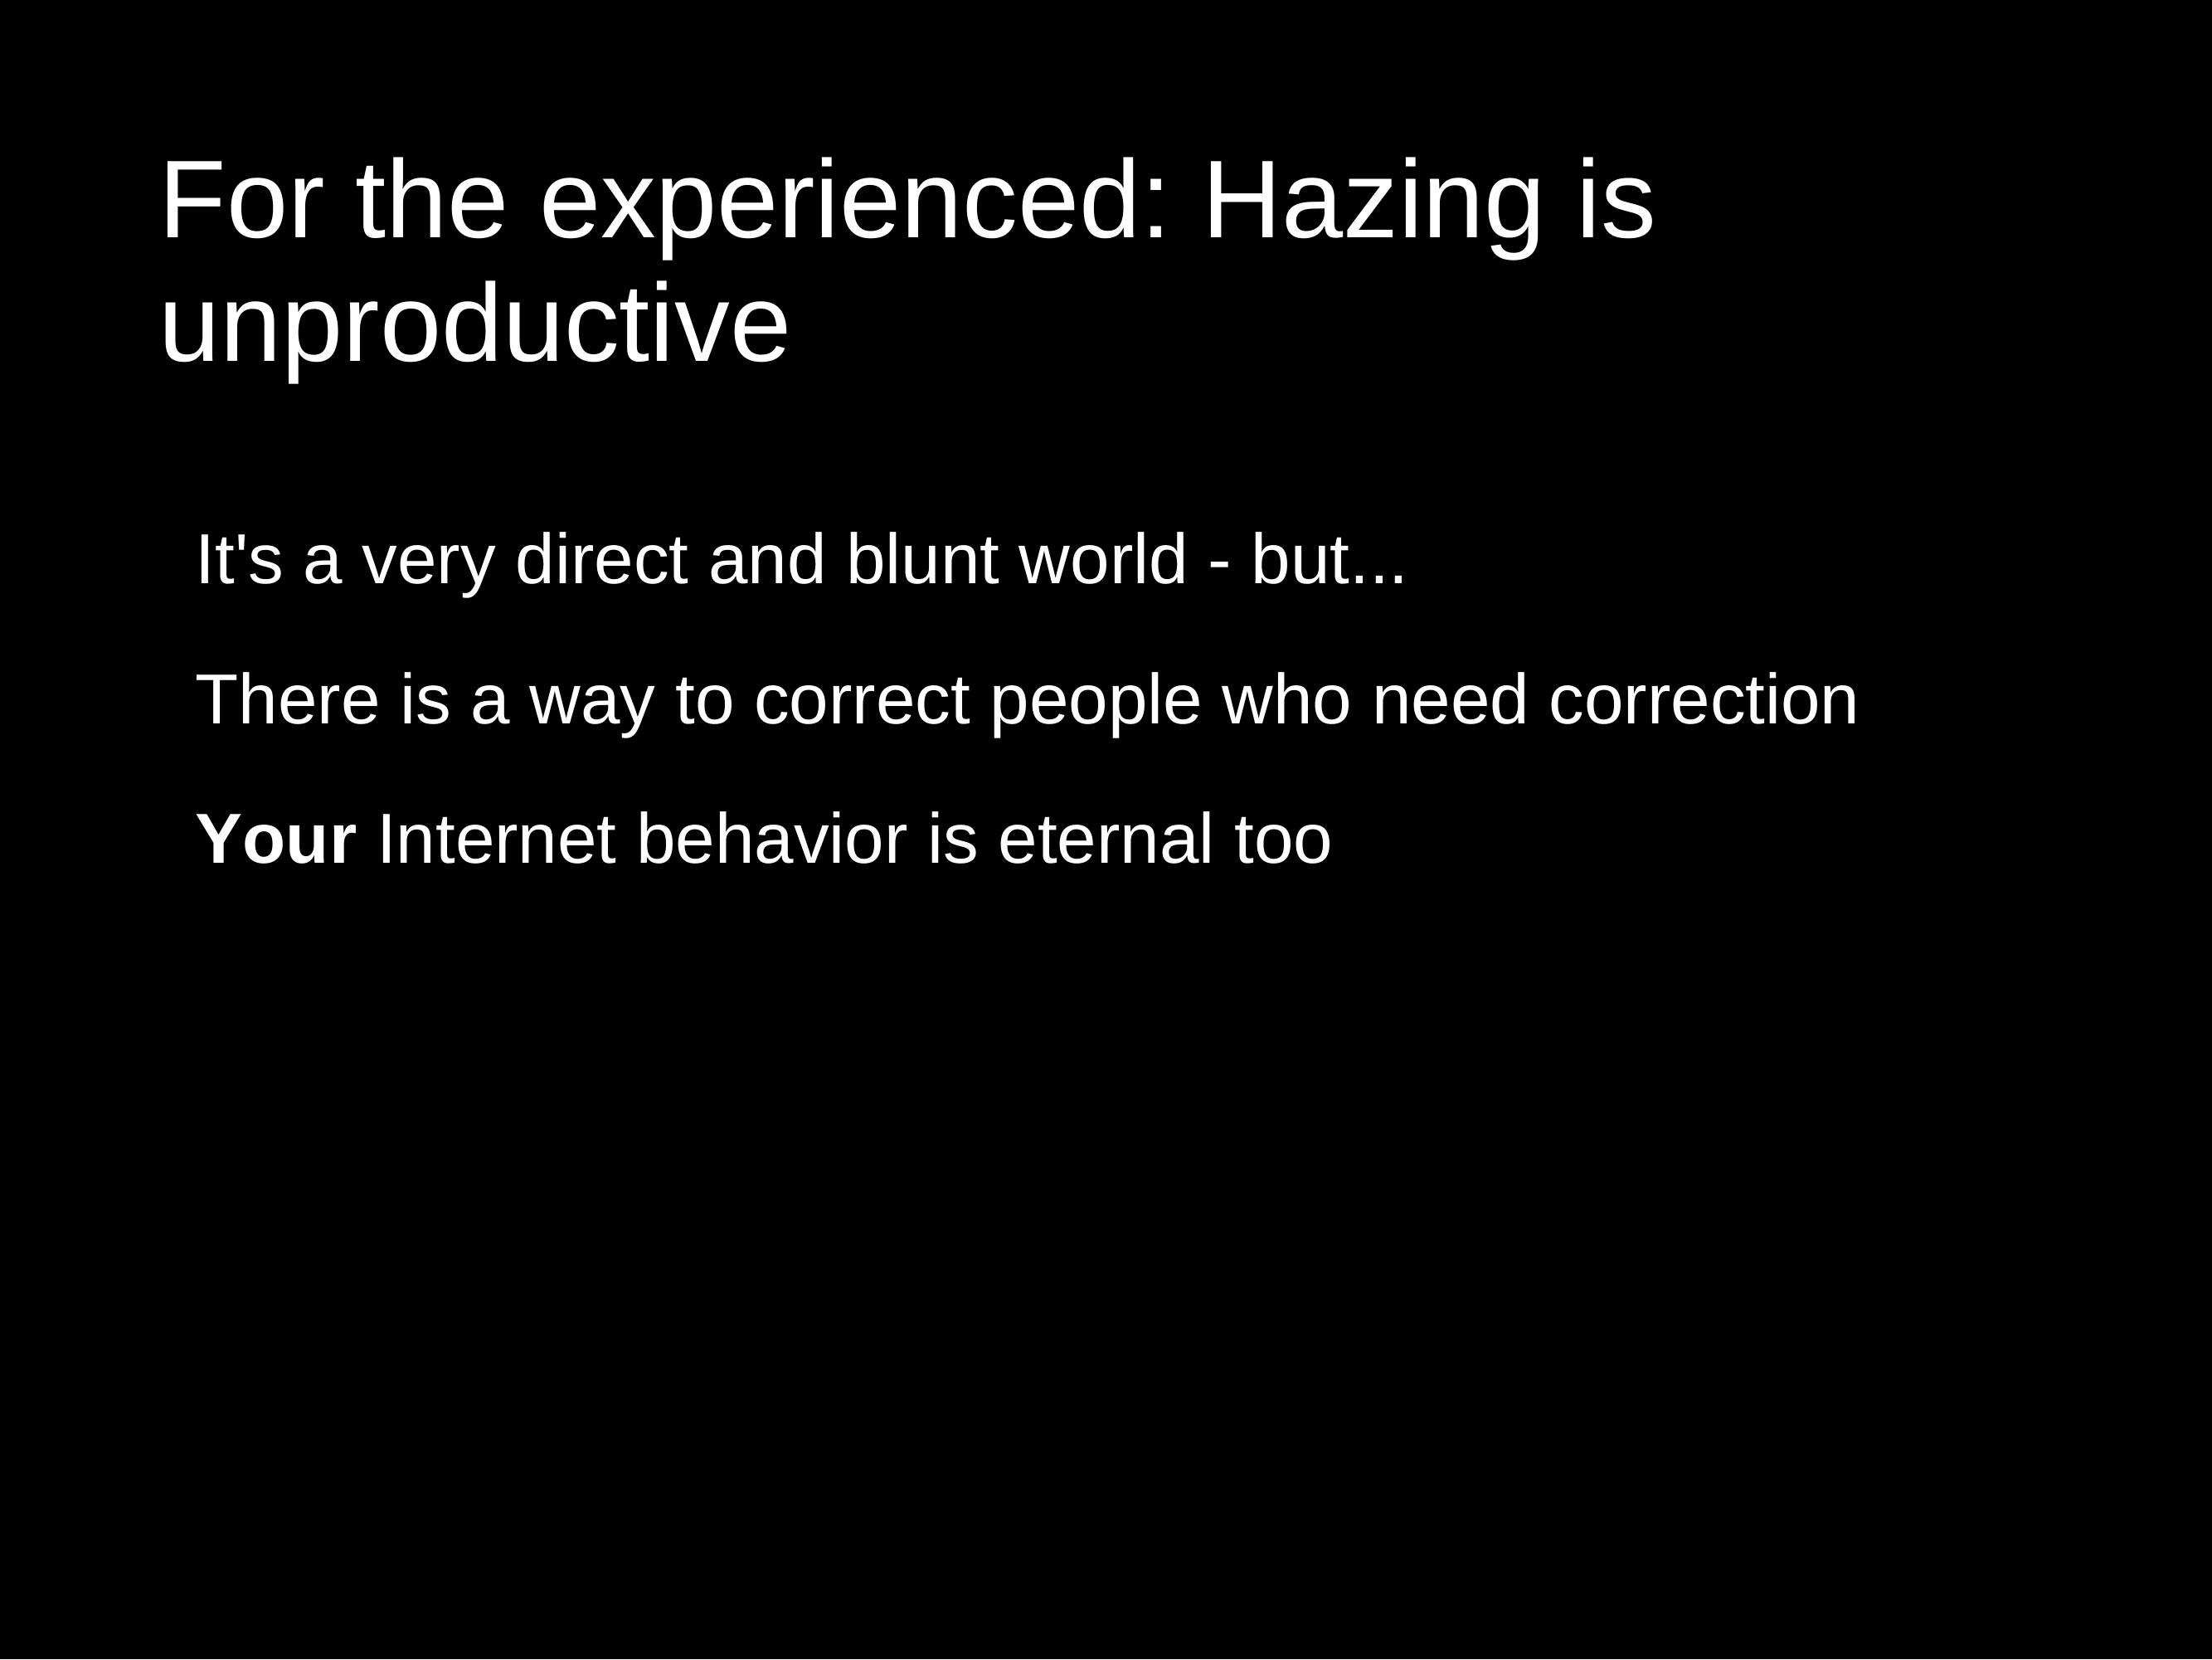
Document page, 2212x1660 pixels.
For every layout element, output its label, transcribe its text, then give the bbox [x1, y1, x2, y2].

title For the experienced: Hazing is unproductive [152, 0, 2059, 373]
list It's a very direct and blunt world - but... There is a way to correct people who need correction Your Internet behavior is eternal too [152, 373, 2059, 1370]
